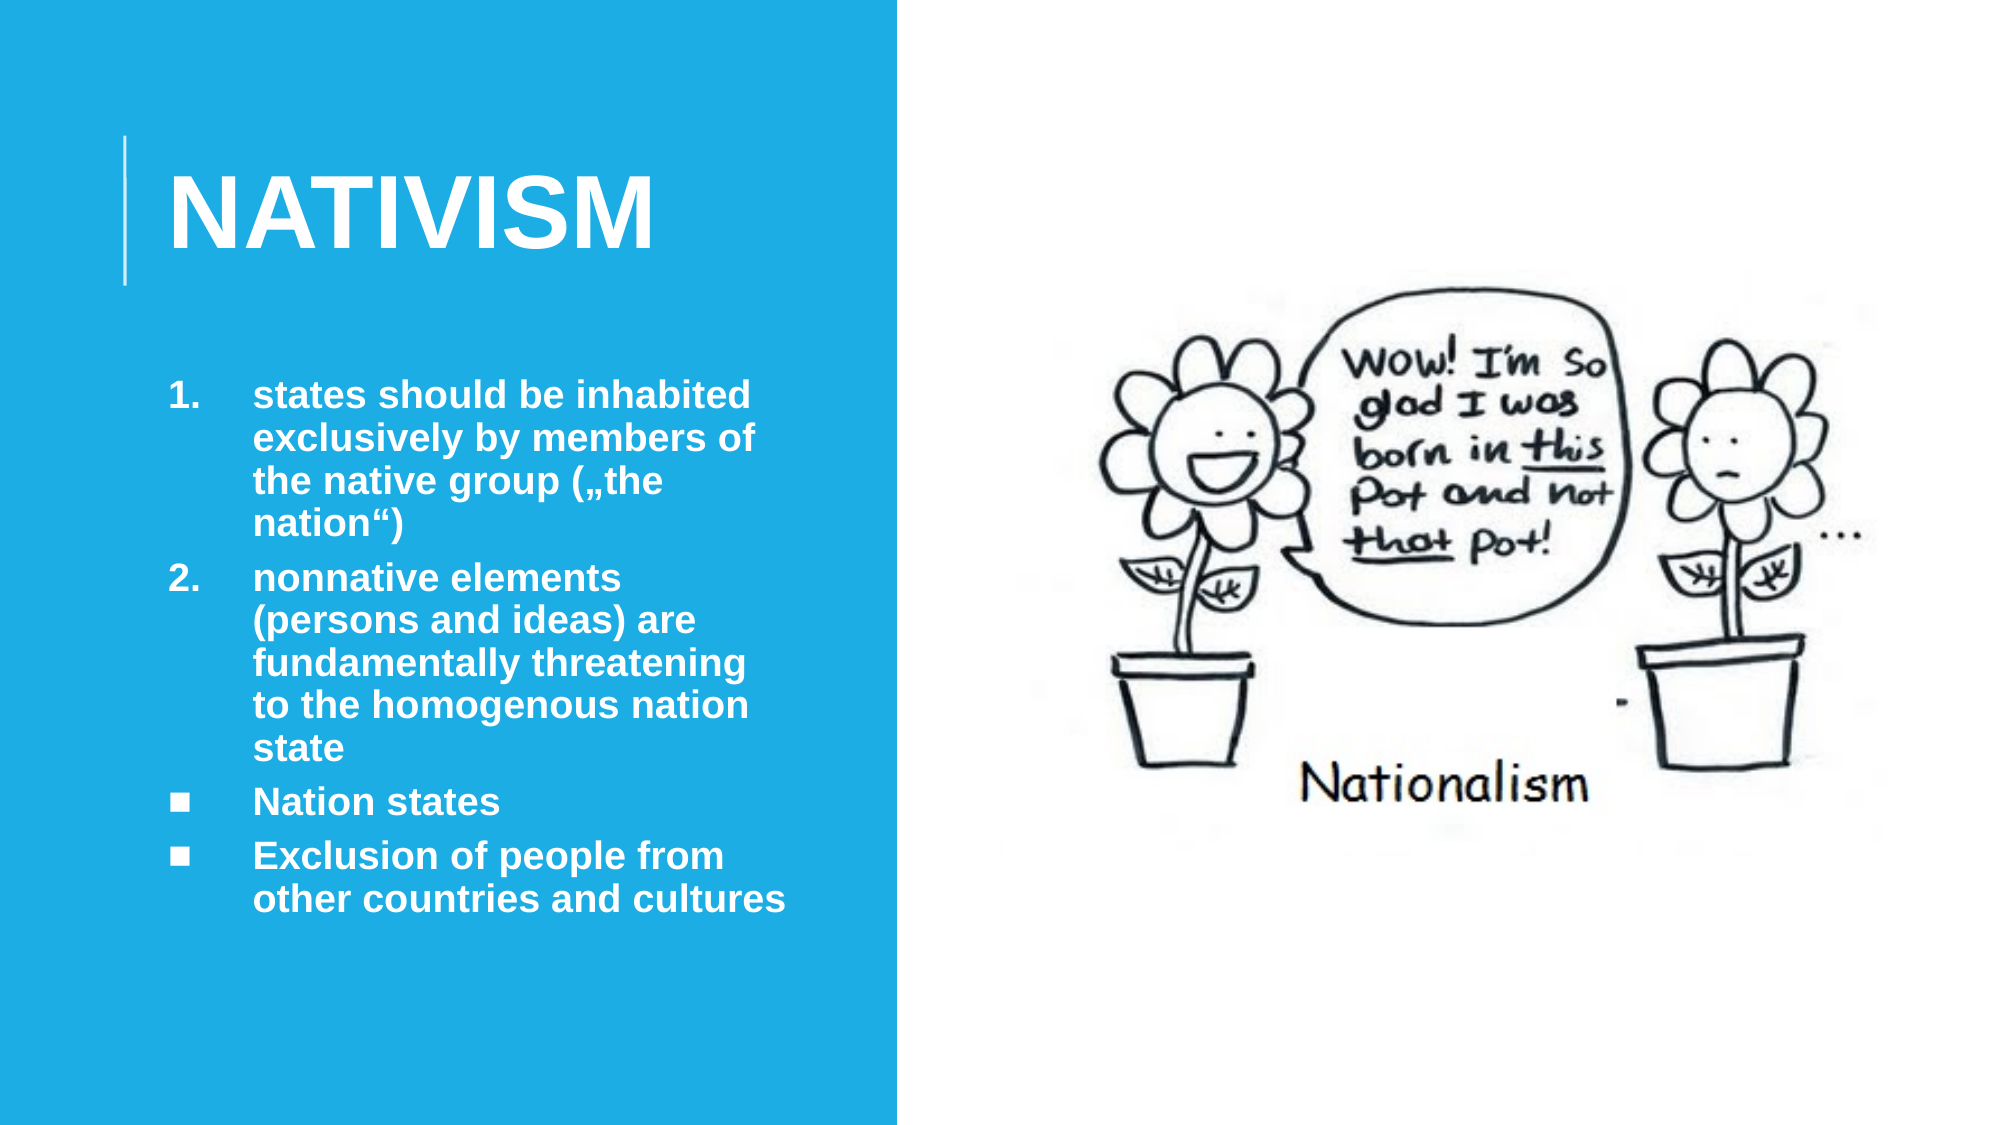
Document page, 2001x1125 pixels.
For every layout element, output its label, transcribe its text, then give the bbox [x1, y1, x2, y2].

title NATIVISM [168, 96, 788, 342]
list states should be inhabited exclusively by members of the native group („the nation“) nonnative elements (persons and ideas) are fundamentally threatening to the homogenous nation state Nation states Exclusion of people from other countries and cultures [168, 375, 790, 1020]
text_box [0, 0, 897, 1125]
picture [999, 269, 1895, 856]
